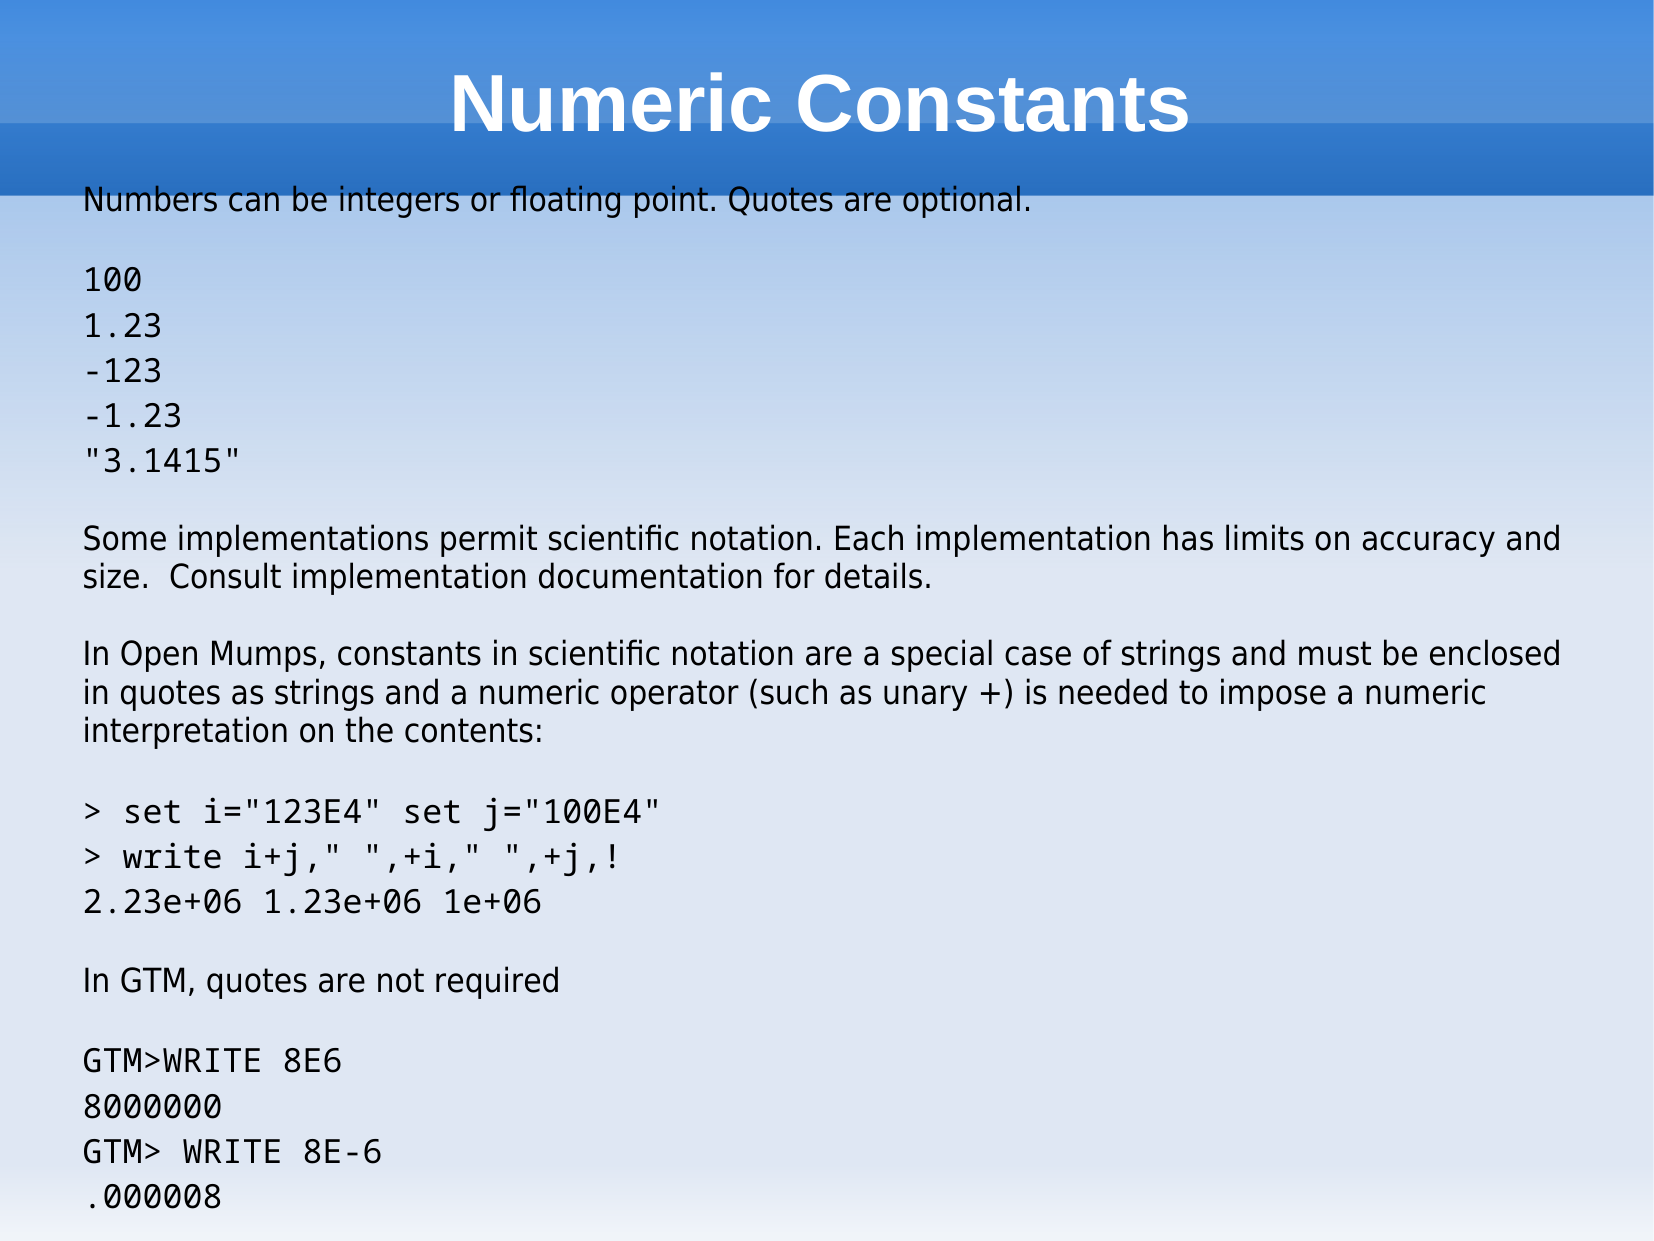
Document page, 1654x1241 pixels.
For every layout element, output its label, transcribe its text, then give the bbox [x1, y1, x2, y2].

picture [0, 0, 1654, 1241]
subtitle Numbers can be integers or floating point. Quotes are optional. 100 1.23 -123 -1.23 "3.1415" Some implementations permit scientific notation. Each implementation has limits on accuracy and size. Consult implementation documentation for details. In Open Mumps, constants in scientific notation are a special case of strings and must be enclosed in quotes as strings and a numeric operator (such as unary +) is needed to impose a numeric interpretation on the contents: > set i="123E4" set j="100E4" > write i+j," ",+i," ",+j,! 2.23e+06 1.23e+06 1e+06 In GTM, quotes are not required GTM>WRITE 8E6 8000000 GTM> WRITE 8E-6 .000008 [82, 219, 1571, 1180]
title Numeric Constants [76, 0, 1565, 208]
